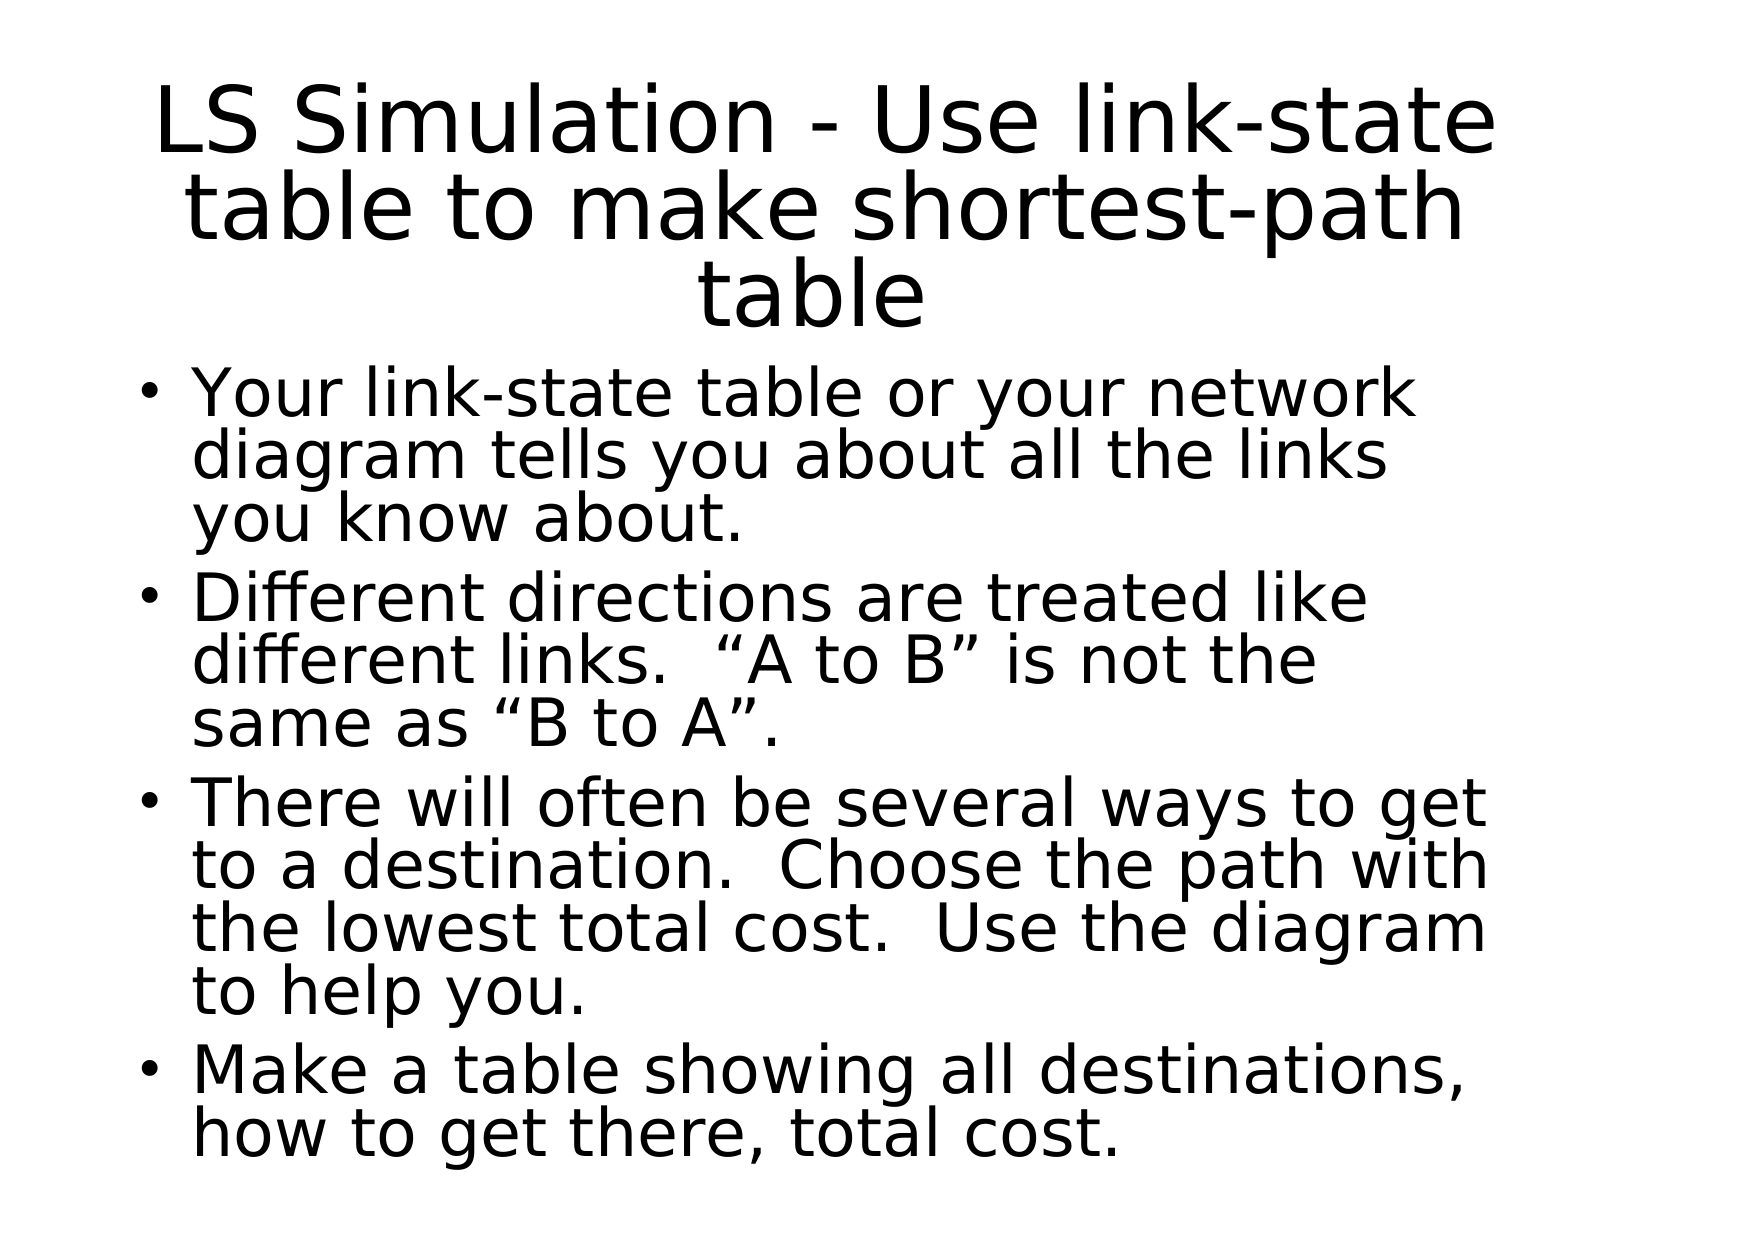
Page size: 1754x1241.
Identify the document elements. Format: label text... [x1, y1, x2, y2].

list Your link-state table or your network diagram tells you about all the links you know about. Different directions are treated like different links. “A to B” is not the same as “B to A”. There will often be several ways to get to a destination. Choose the path with the lowest total cost. Use the diagram to help you. Make a table showing all destinations, how to get there, total cost. [123, 357, 1530, 1211]
title LS Simulation - Use link-state table to make shortest-path table [123, 63, 1530, 357]
